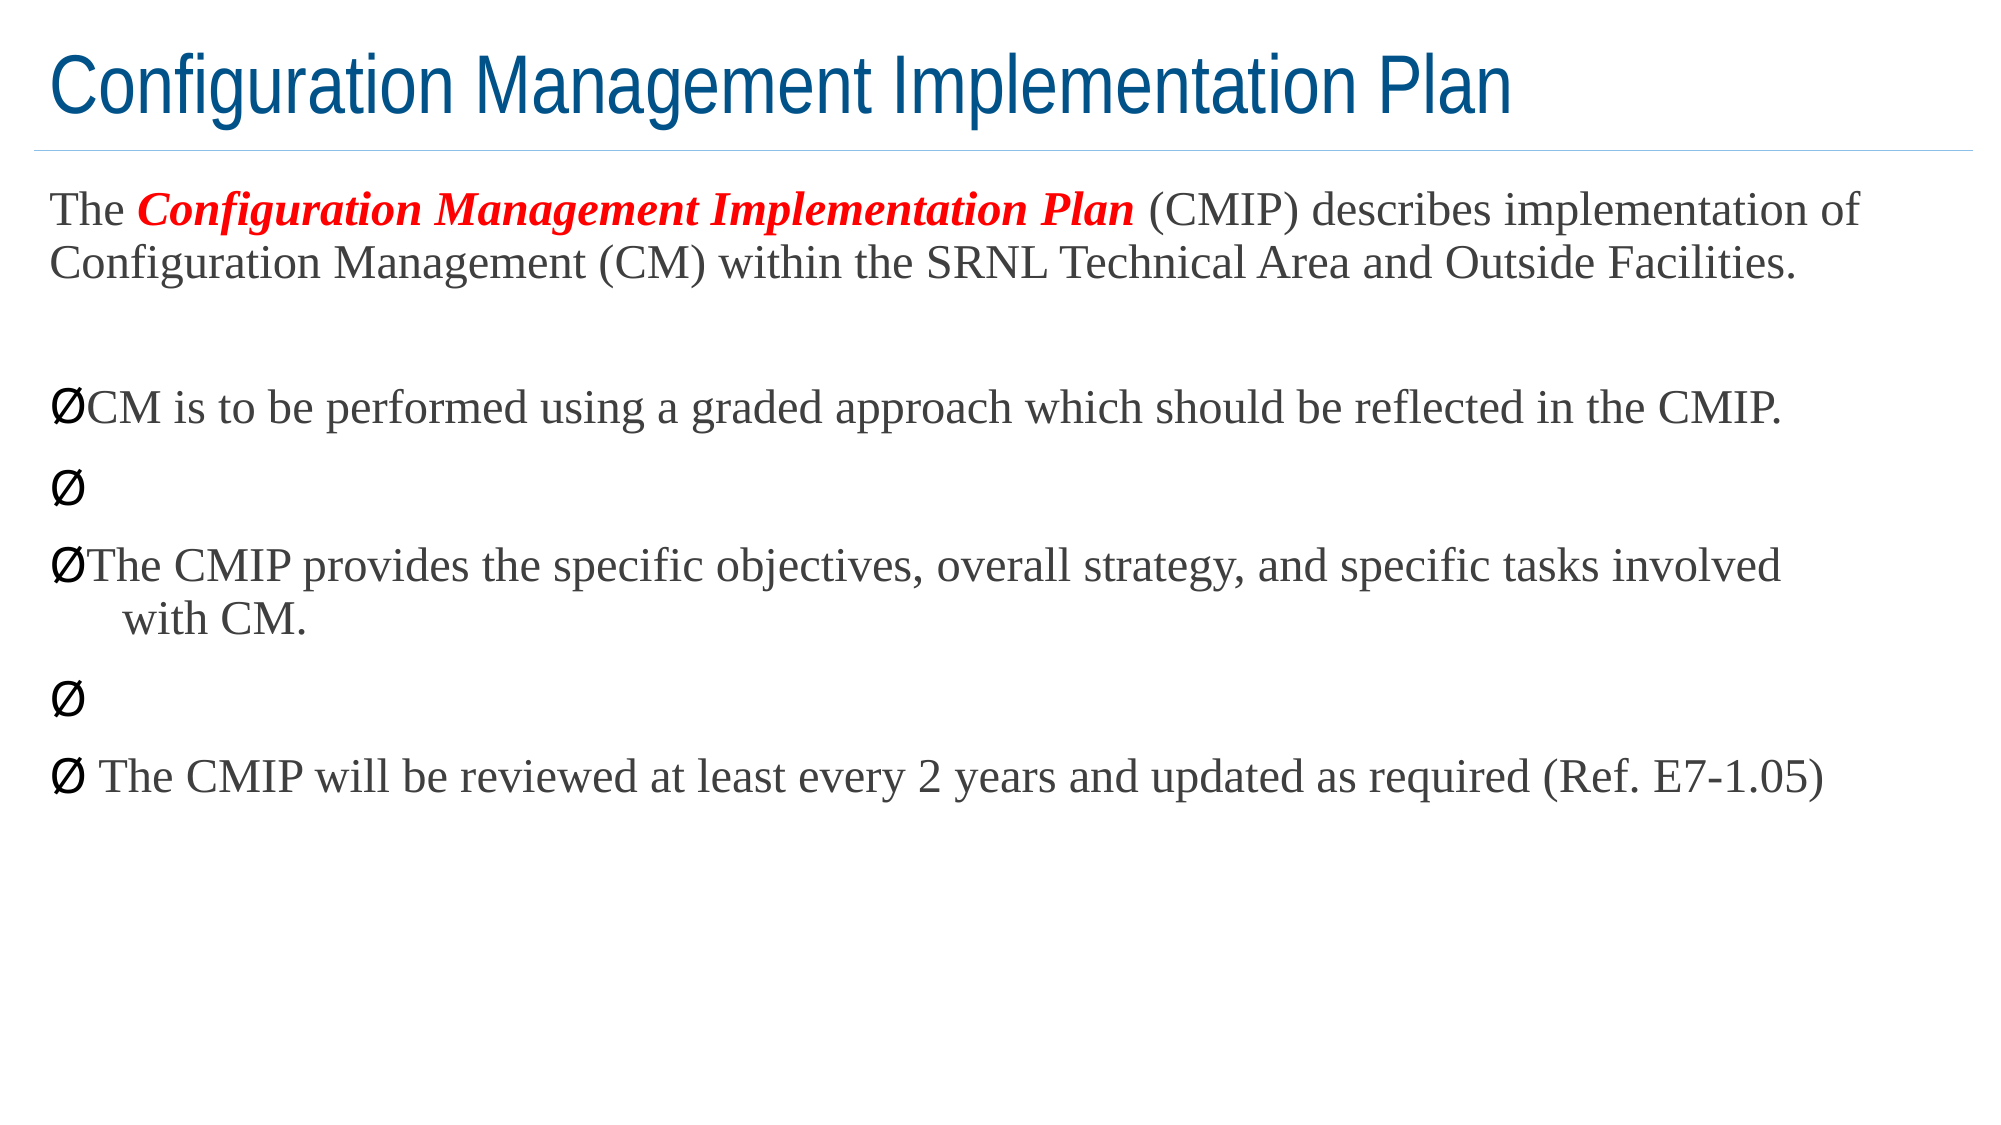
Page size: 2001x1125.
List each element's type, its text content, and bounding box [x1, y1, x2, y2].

list The Configuration Management Implementation Plan (CMIP) describes implementation of Configuration Management (CM) within the SRNL Technical Area and Outside Facilities. CM is to be performed using a graded approach which should be reflected in the CMIP. The CMIP provides the specific objectives, overall strategy, and specific tasks involved with CM. The CMIP will be reviewed at least every 2 years and updated as required (Ref. E7-1.05) [34, 176, 1893, 898]
title Configuration Management Implementation Plan [34, 22, 1973, 151]
